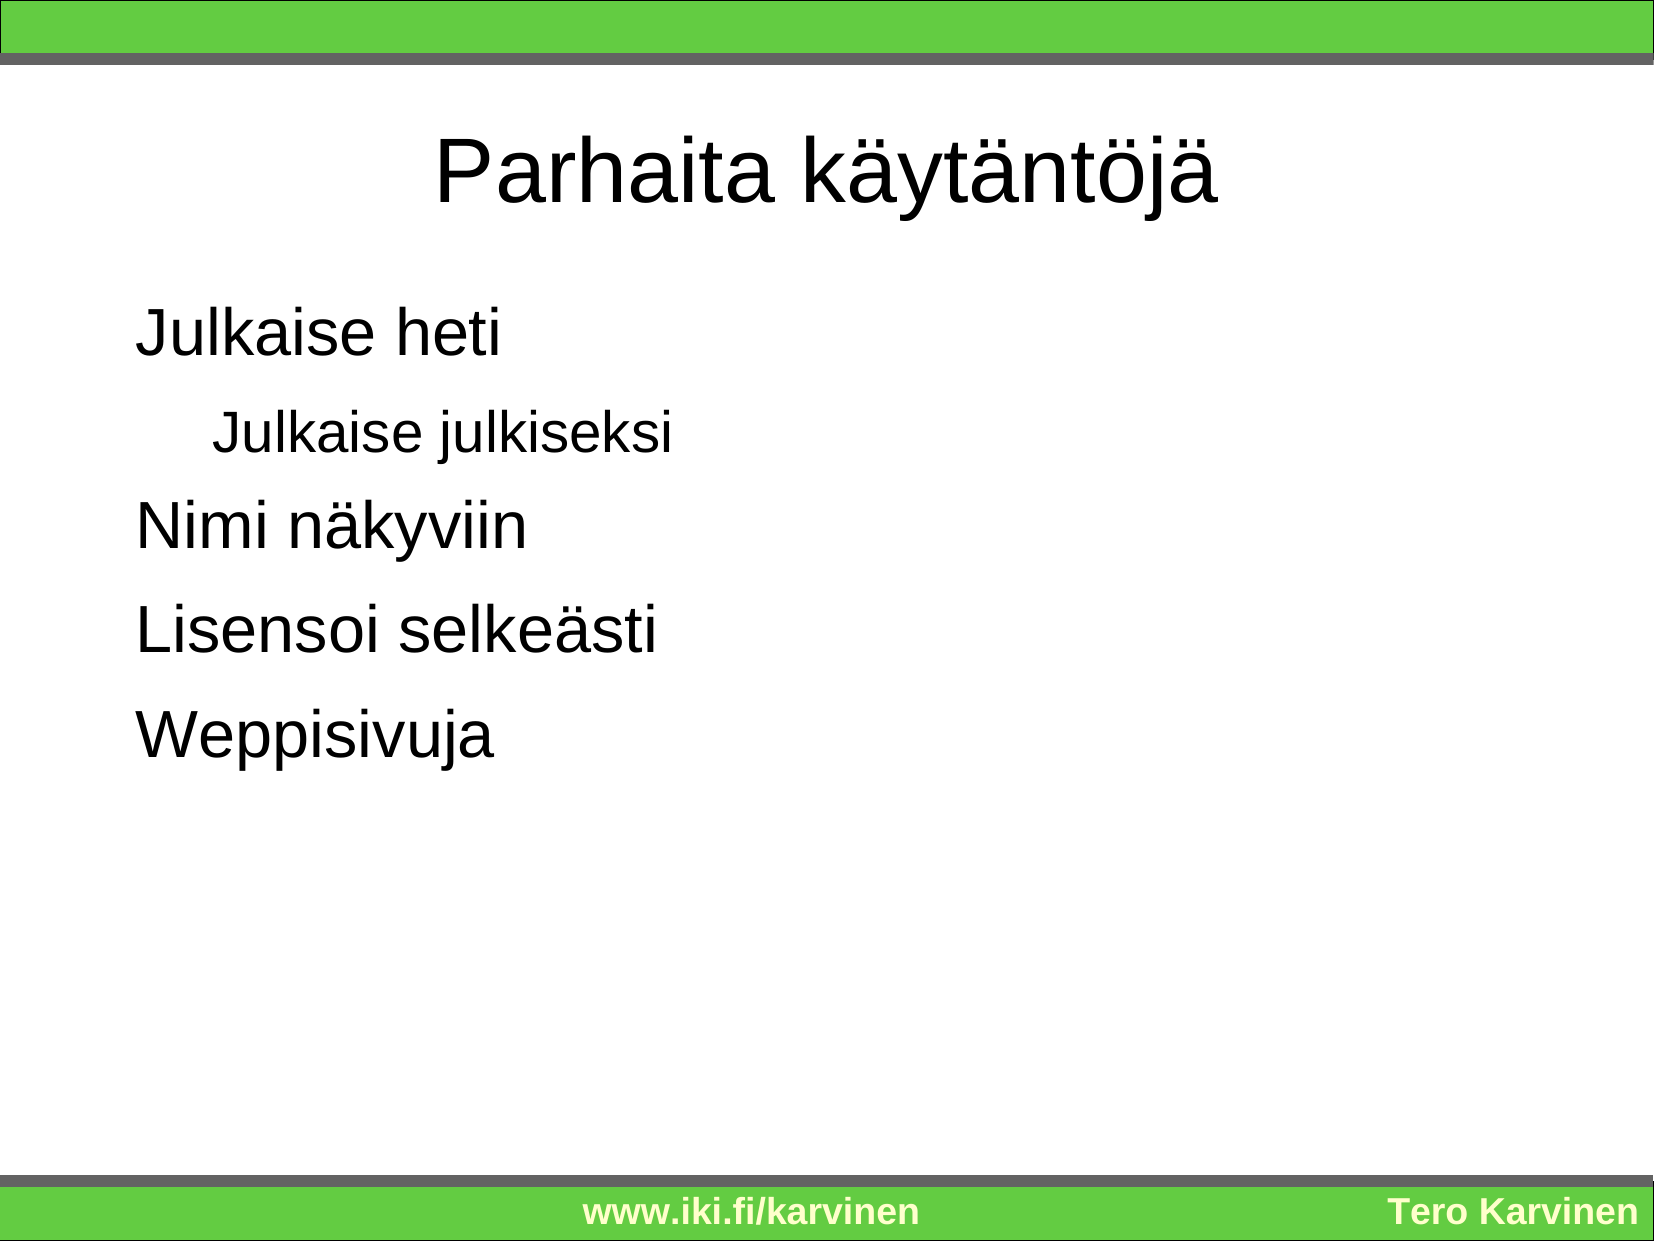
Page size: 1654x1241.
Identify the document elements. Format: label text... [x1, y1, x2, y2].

list Julkaise heti Julkaise julkiseksi Nimi näkyviin Lisensoi selkeästi Weppisivuja [118, 295, 1577, 1114]
title Parhaita käytäntöjä [82, 67, 1571, 275]
